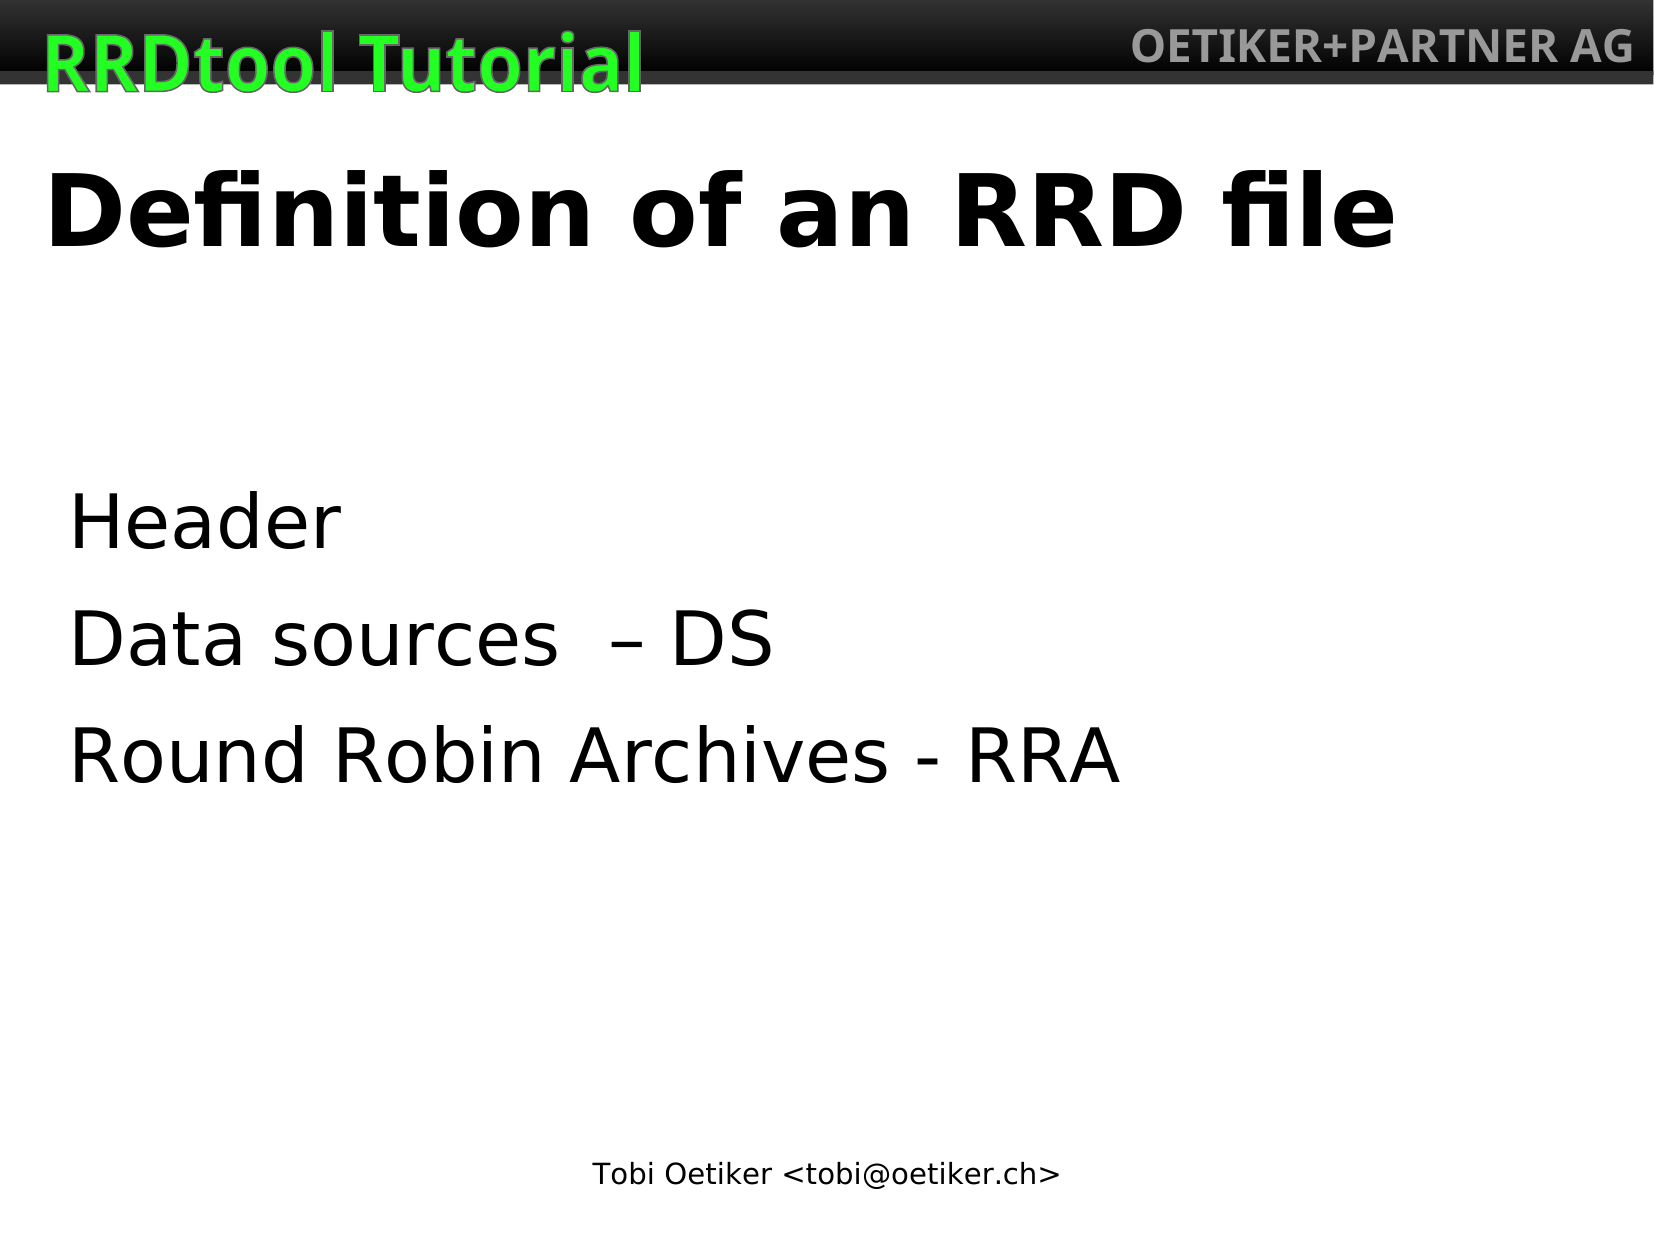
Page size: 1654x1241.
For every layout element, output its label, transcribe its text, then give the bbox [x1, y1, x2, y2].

list Header Data sources – DS Round Robin Archives - RRA [50, 478, 1571, 1064]
title Definition of an RRD file [43, 137, 1582, 287]
